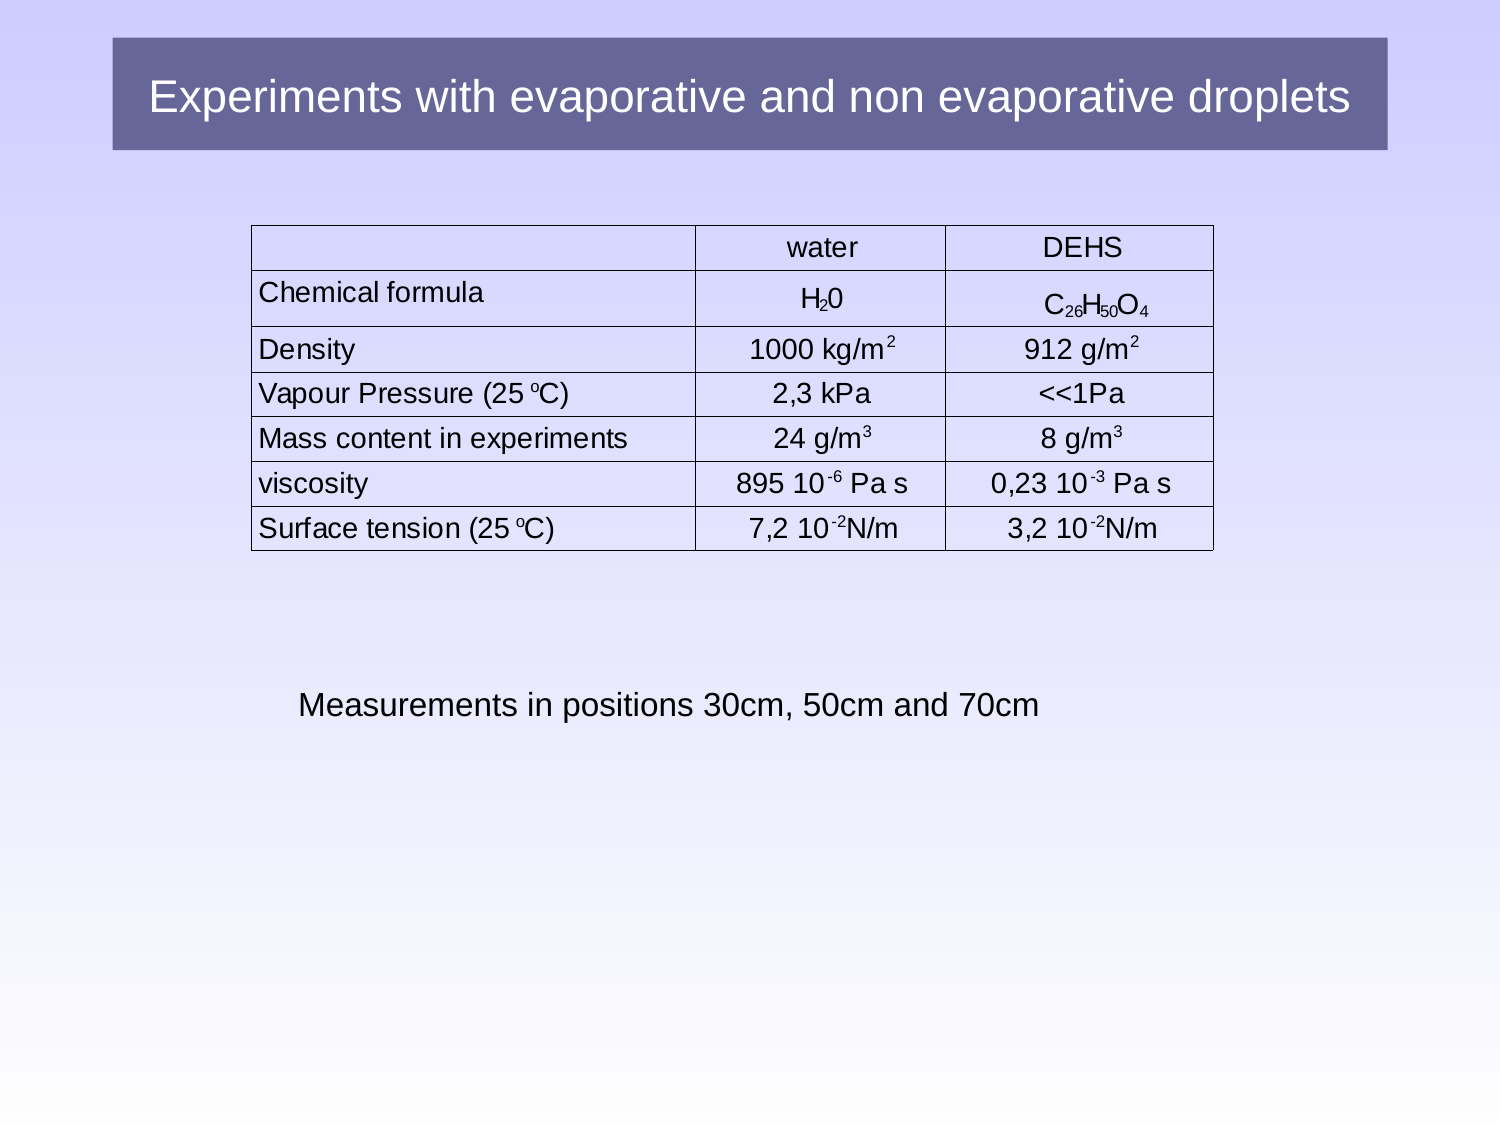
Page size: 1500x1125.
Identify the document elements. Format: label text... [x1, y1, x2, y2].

chart [212, 224, 1215, 703]
text_box Measurements in positions 30cm, 50cm and 70cm [283, 679, 1317, 732]
text_box Experiments with evaporative and non evaporative droplets [112, 37, 1388, 151]
